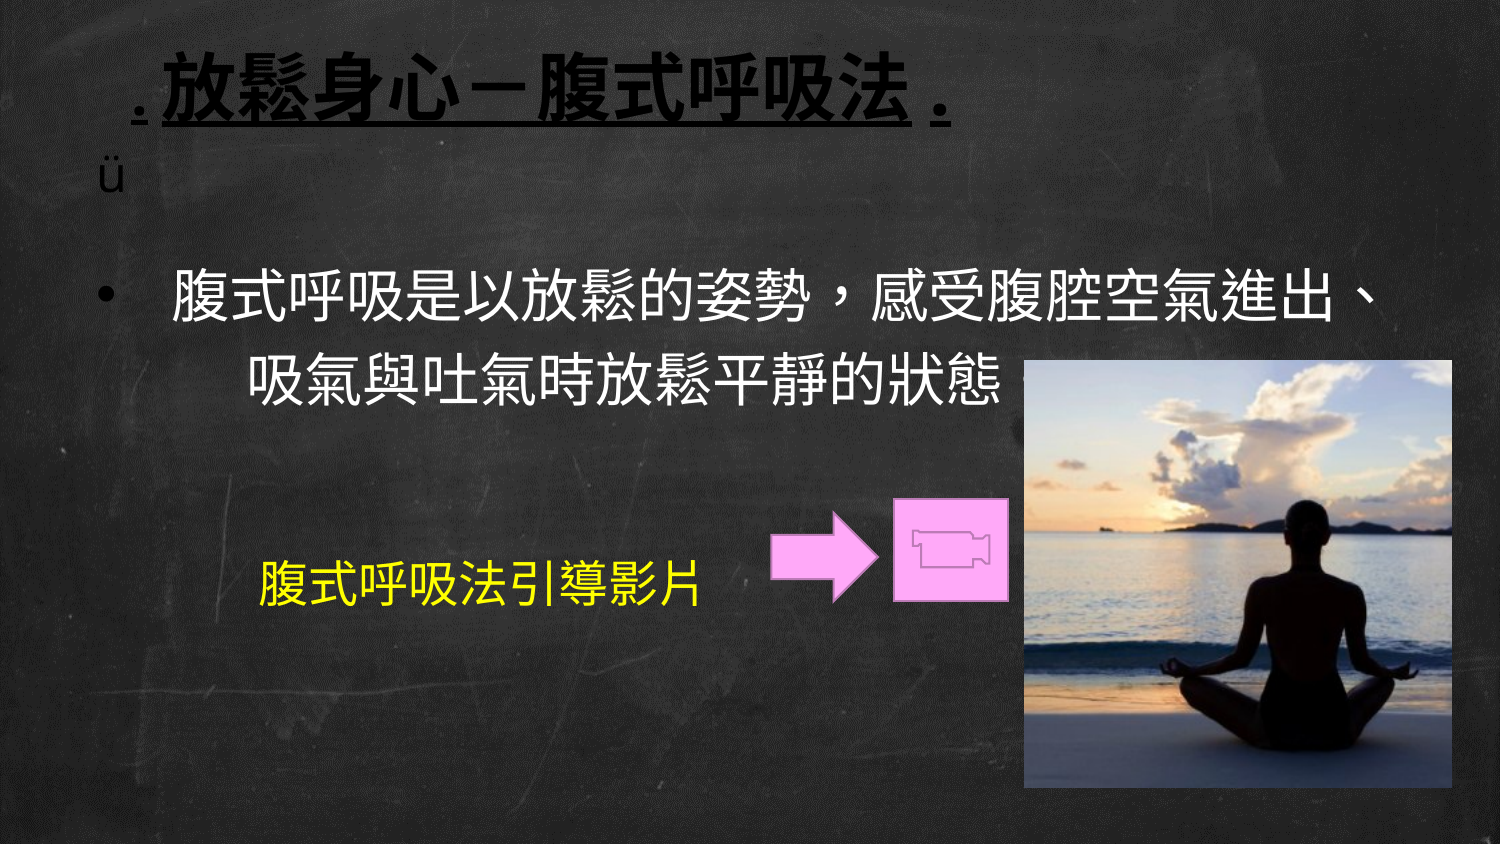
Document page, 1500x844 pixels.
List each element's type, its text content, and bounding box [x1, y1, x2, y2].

picture [1024, 360, 1452, 788]
text_box 腹式呼吸是以放鬆的姿勢，感受腹腔空氣進出、吸氣與吐氣時放鬆平靜的狀態。 腹式呼吸法引導影片 [66, 131, 1417, 712]
text_box [771, 512, 878, 602]
text_box .放鬆身心－腹式呼吸法. [116, 33, 934, 131]
text_box [894, 499, 1009, 602]
